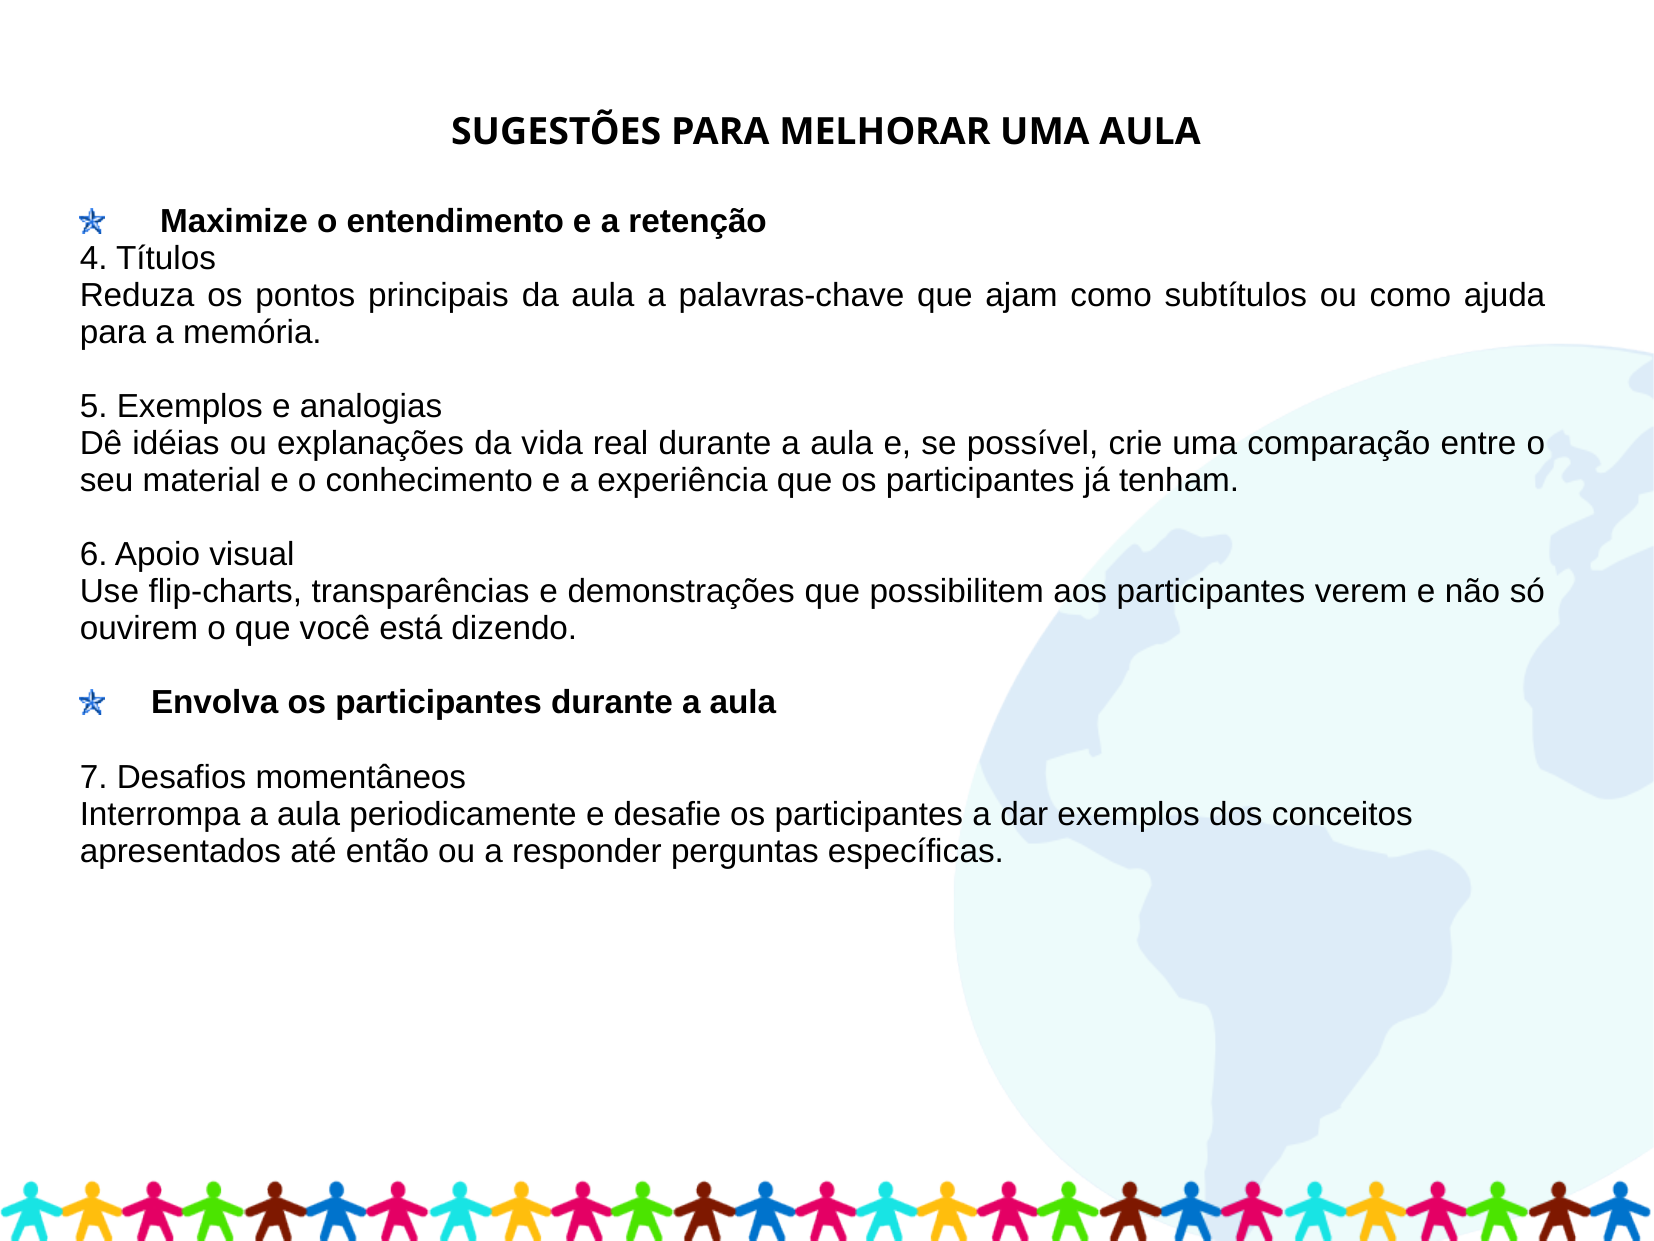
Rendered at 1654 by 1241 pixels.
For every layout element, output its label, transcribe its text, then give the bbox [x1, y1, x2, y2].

text_box Maximize o entendimento e a retenção 4. Títulos Reduza os pontos principais da aula a palavras-chave que ajam como subtítulos ou como ajuda para a memória. 5. Exemplos e analogias Dê idéias ou explanações da vida real durante a aula e, se possível, crie uma comparação entre o seu material e o conhecimento e a experiência que os participantes já tenham. 6. Apoio visual Use flip-charts, transparências e demonstrações que possibilitem aos participantes verem e não só ouvirem o que você está dizendo. Envolva os participantes durante a aula 7. Desafios momentâneos Interrompa a aula periodicamente e desafie os participantes a dar exemplos dos conceitos apresentados até então ou a responder perguntas específicas. [65, 195, 1563, 1241]
picture [0, 0, 1654, 1241]
title SUGESTÕES PARA MELHORAR UMA AULA [81, 90, 1571, 172]
